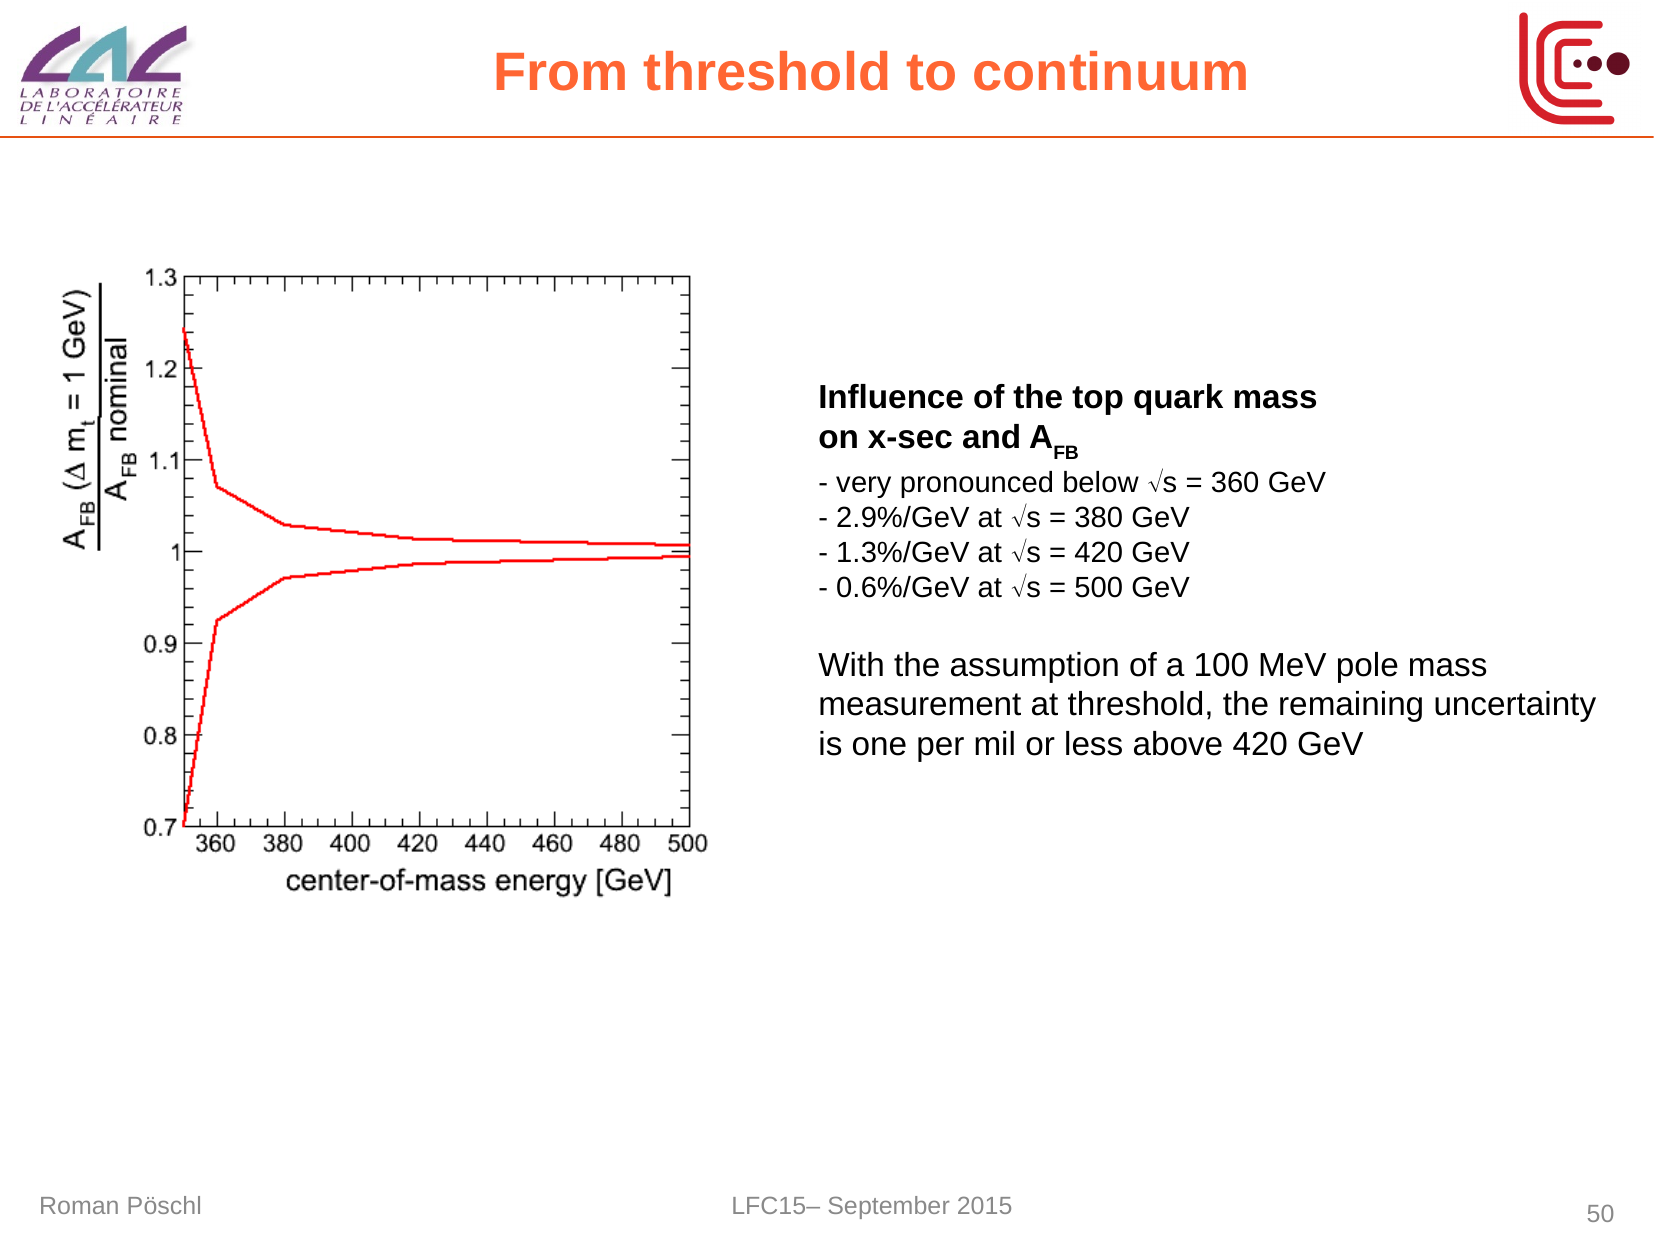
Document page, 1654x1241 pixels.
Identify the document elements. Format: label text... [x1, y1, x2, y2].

text_box Influence of the top quark mass on x-sec and AFB - very pronounced below √s = 360 GeV - 2.9%/GeV at √s = 380 GeV - 1.3%/GeV at √s = 420 GeV - 0.6%/GeV at √s = 500 GeV With the assumption of a 100 MeV pole mass measurement at threshold, the remaining uncertainty is one per mil or less above 420 GeV [803, 367, 1654, 775]
picture [13, 243, 725, 922]
picture [17, 22, 199, 127]
picture [1508, 2, 1641, 135]
title From threshold to continuum [128, 29, 1617, 113]
